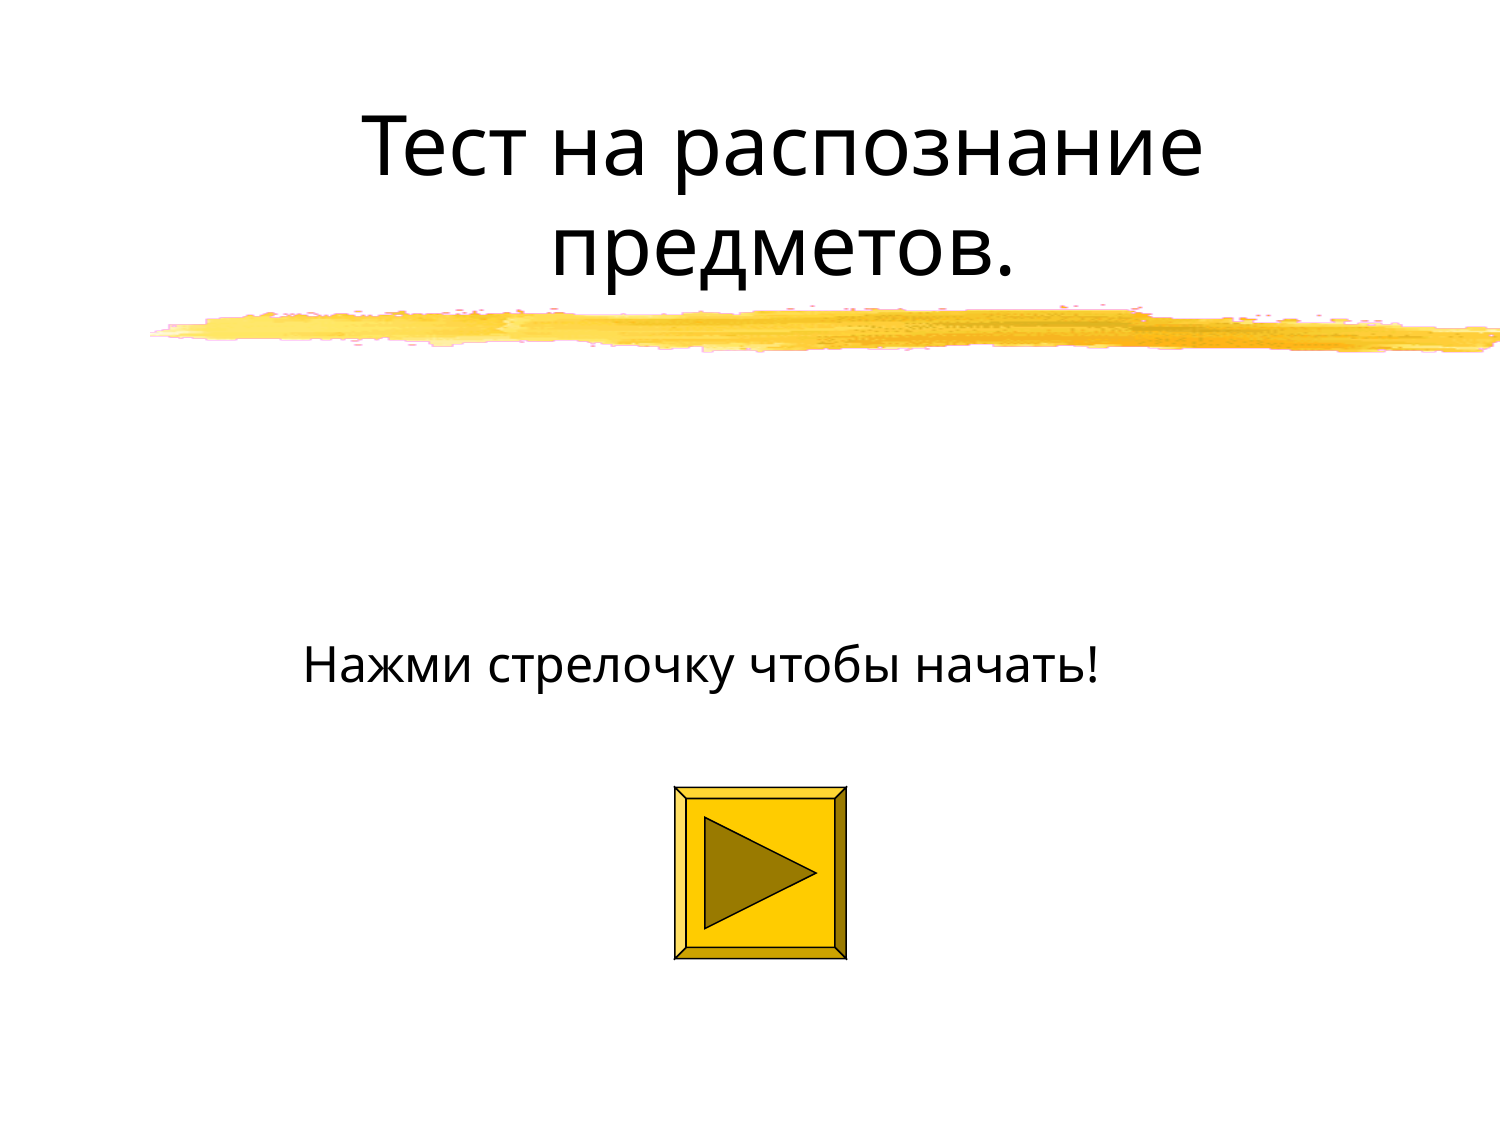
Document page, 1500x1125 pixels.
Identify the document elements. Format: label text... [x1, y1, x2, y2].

title Тест на распознание предметов. [149, 84, 1417, 300]
text_box [676, 787, 847, 959]
picture [150, 299, 1500, 363]
subtitle Нажми стрелочку чтобы начать! [287, 624, 1338, 916]
